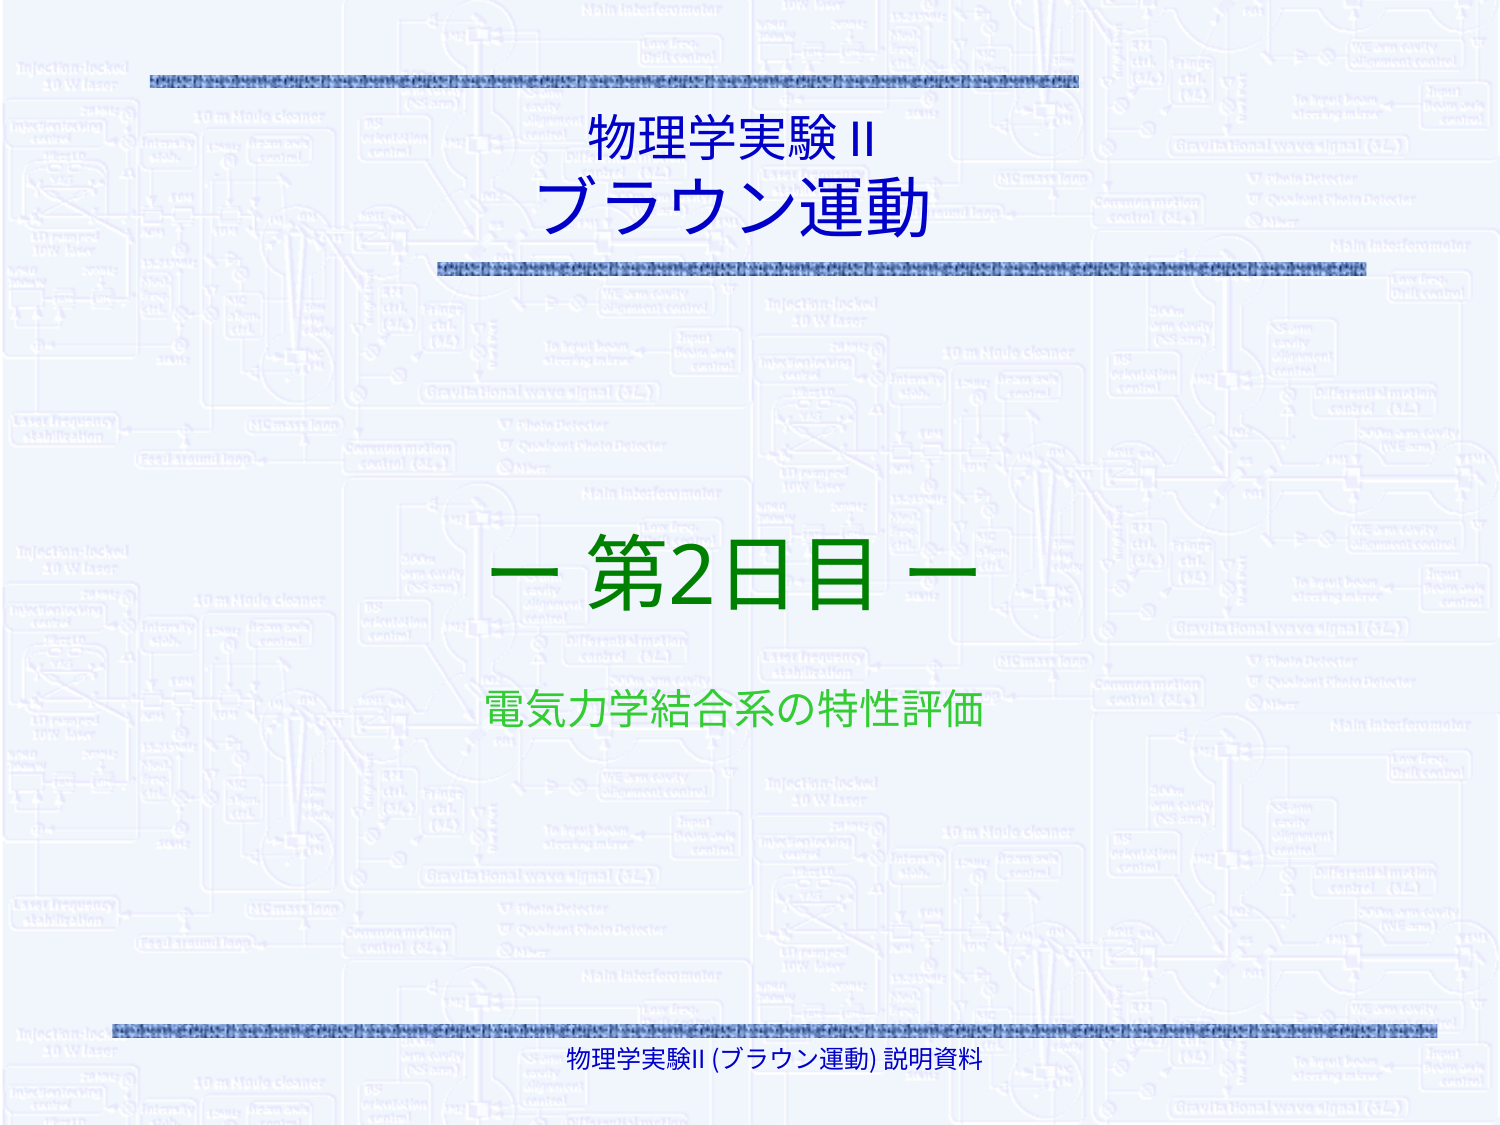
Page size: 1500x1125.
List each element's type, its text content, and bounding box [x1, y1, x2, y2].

subtitle ー 第2日目 ー 電気力学結合系の特性評価 [187, 525, 1281, 742]
title 物理学実験 II ブラウン運動 [126, 98, 1338, 254]
picture [0, 0, 1500, 1125]
